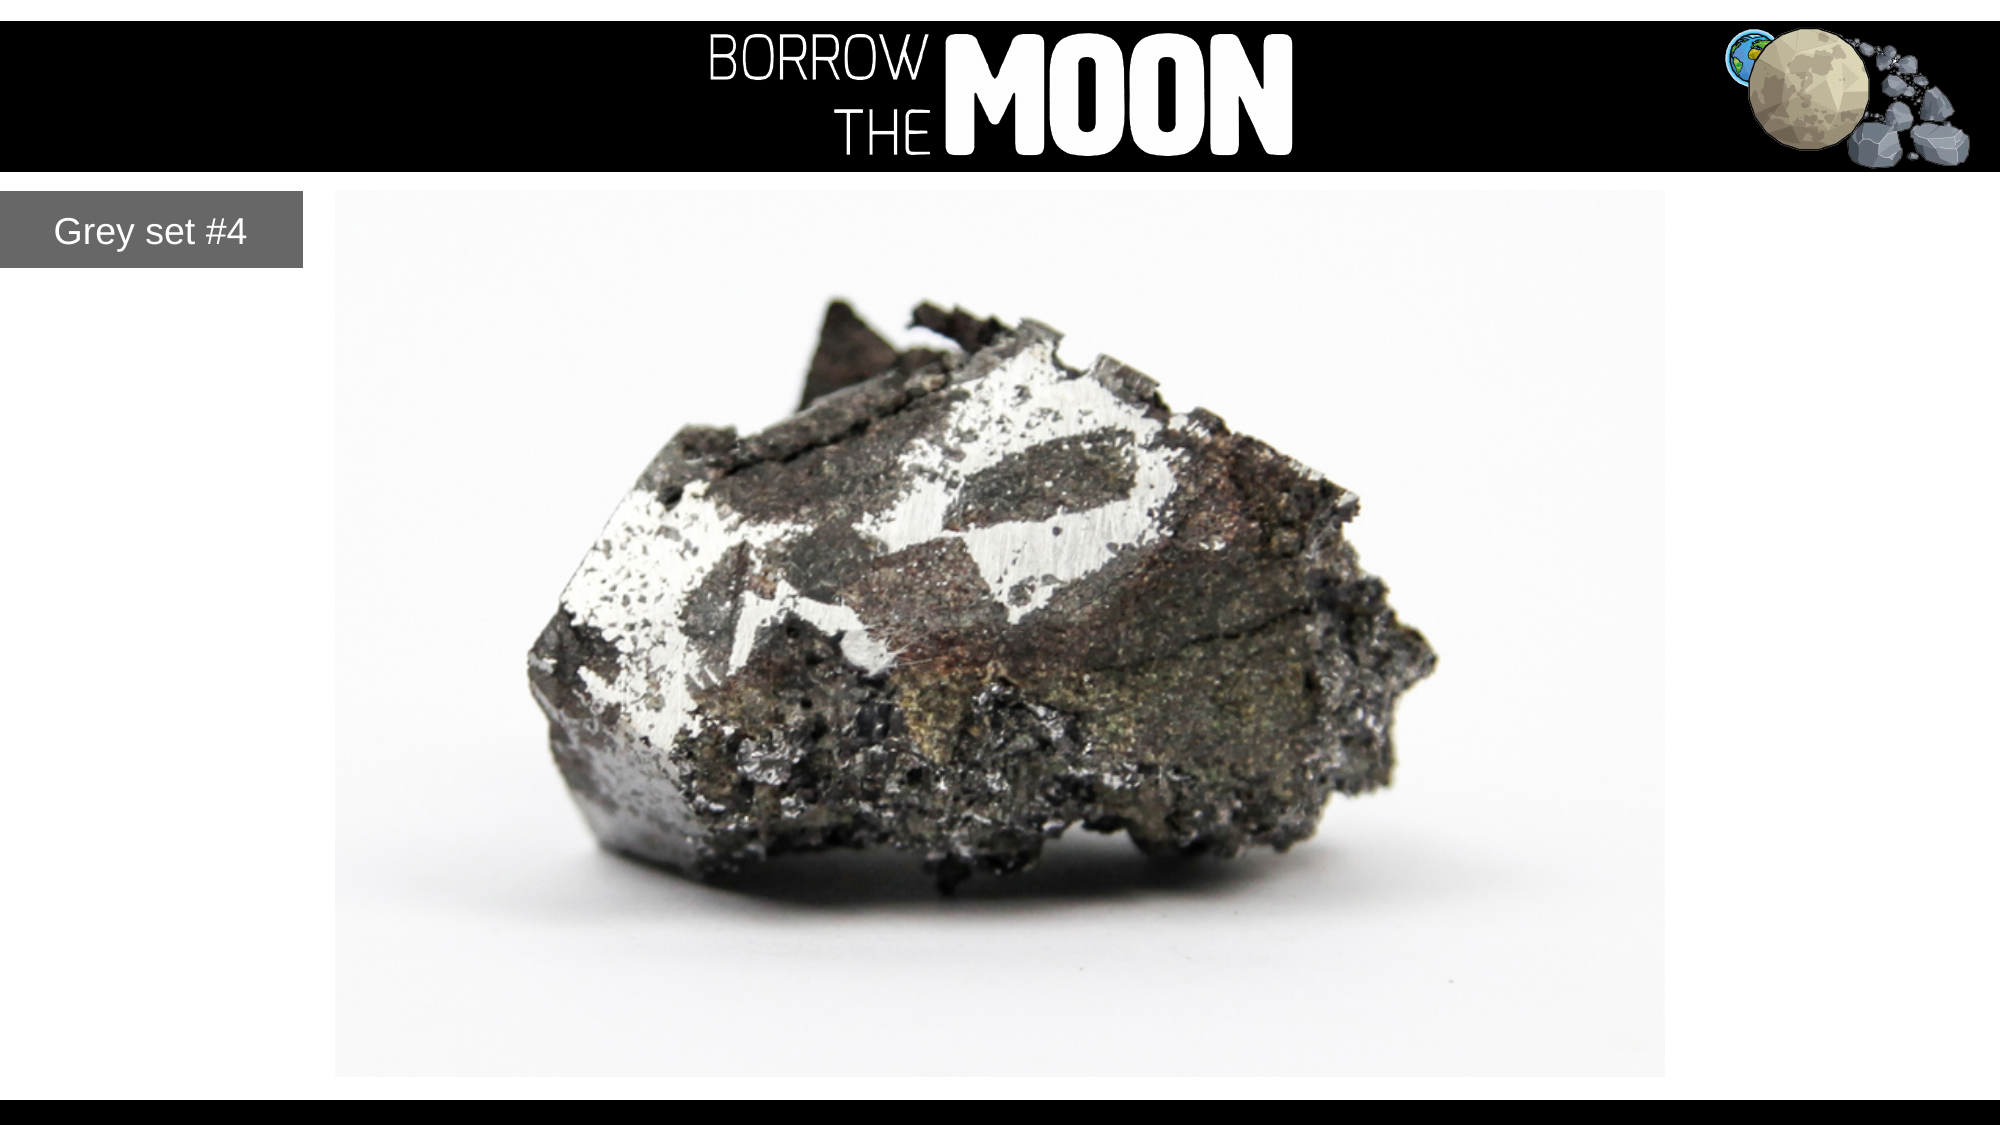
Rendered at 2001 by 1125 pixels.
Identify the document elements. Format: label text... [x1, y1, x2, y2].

text_box Grey set #4 [0, 191, 303, 268]
picture [335, 190, 1665, 1077]
